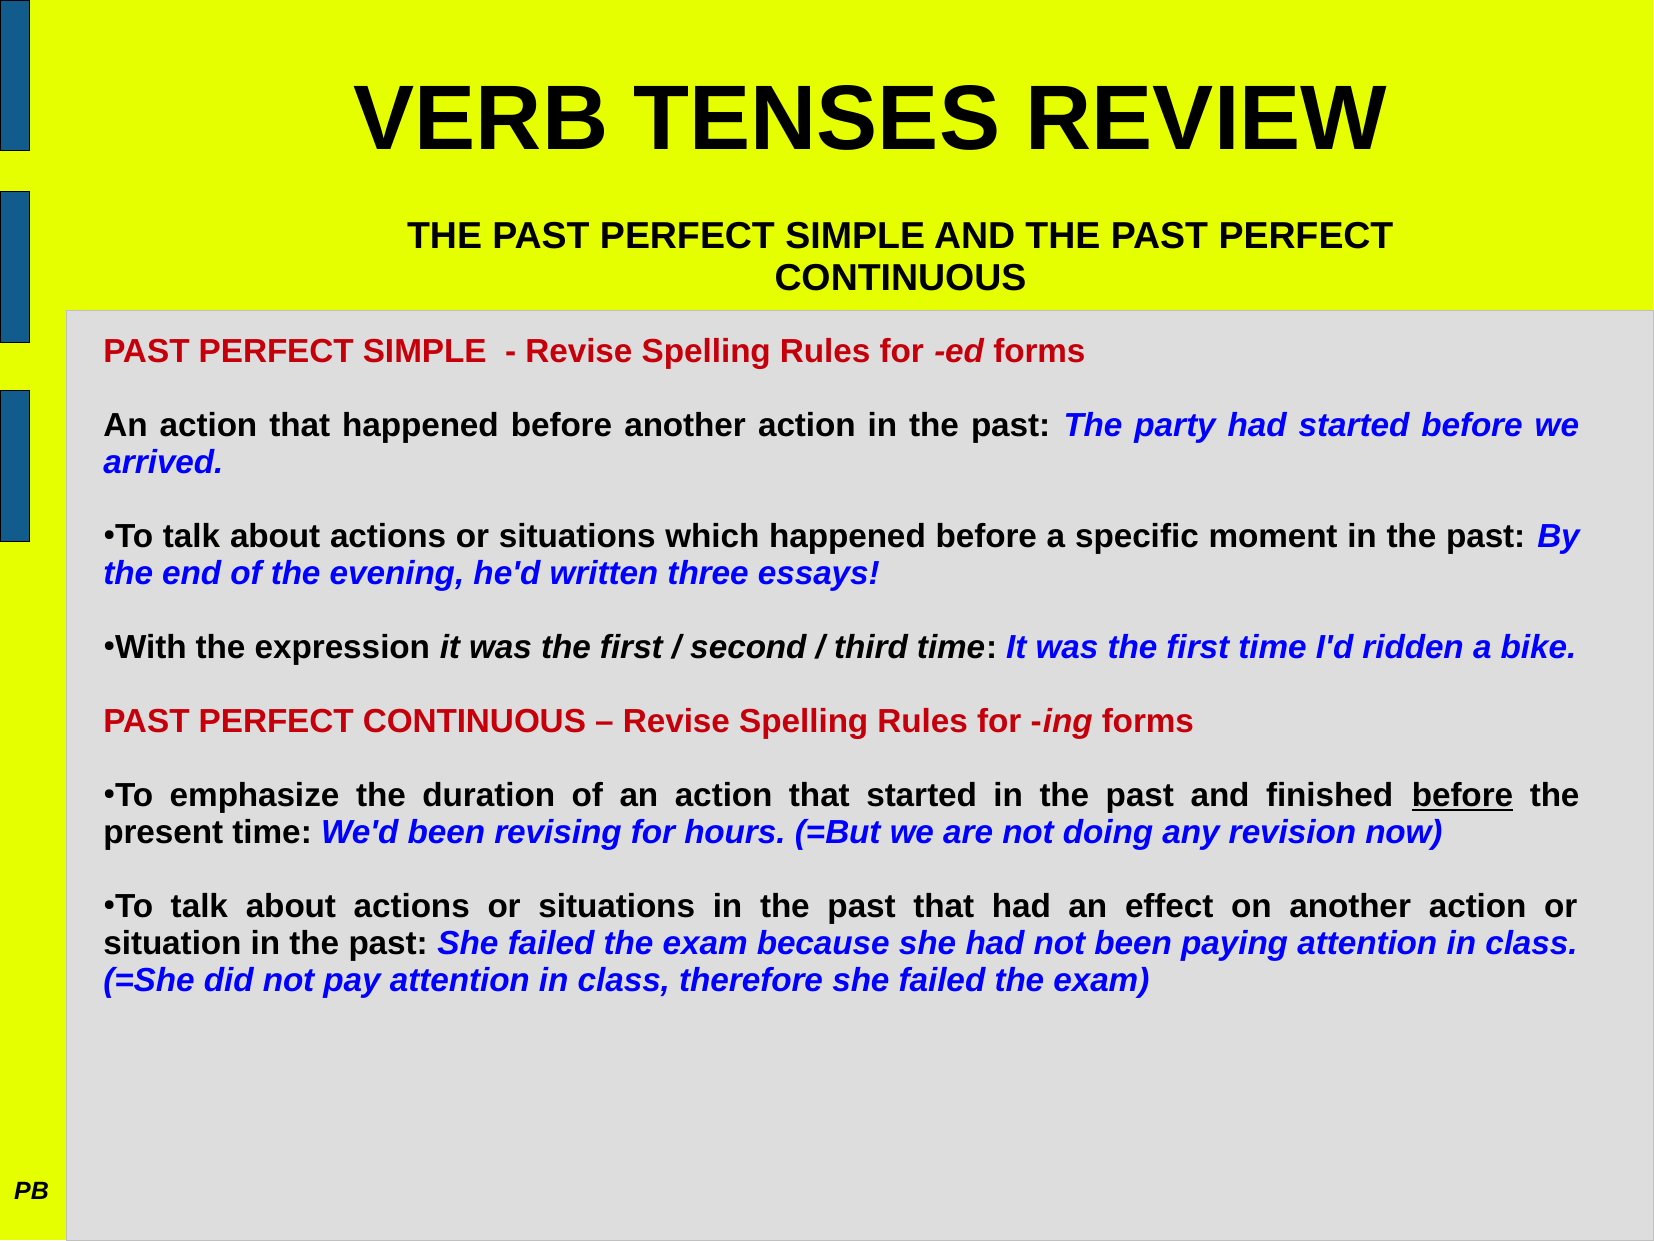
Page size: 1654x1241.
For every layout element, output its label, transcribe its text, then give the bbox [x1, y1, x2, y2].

text_box VERB TENSES REVIEW [177, 59, 1565, 177]
text_box PAST PERFECT SIMPLE - Revise Spelling Rules for -ed forms An action that happened before another action in the past: The party had started before we arrived. To talk about actions or situations which happened before a specific moment in the past: By the end of the evening, he'd written three essays! With the expression it was the first / second / third time: It was the first time I'd ridden a bike. PAST PERFECT CONTINUOUS – Revise Spelling Rules for -ing forms To emphasize the duration of an action that started in the past and finished before the present time: We'd been revising for hours. (=But we are not doing any revision now) To talk about actions or situations in the past that had an effect on another action or situation in the past: She failed the exam because she had not been paying attention in class. (=She did not pay attention in class, therefore she failed the exam) [88, 324, 1595, 1102]
text_box PB [0, 1169, 64, 1241]
text_box THE PAST PERFECT SIMPLE AND THE PAST PERFECT CONTINUOUS [324, 206, 1477, 308]
